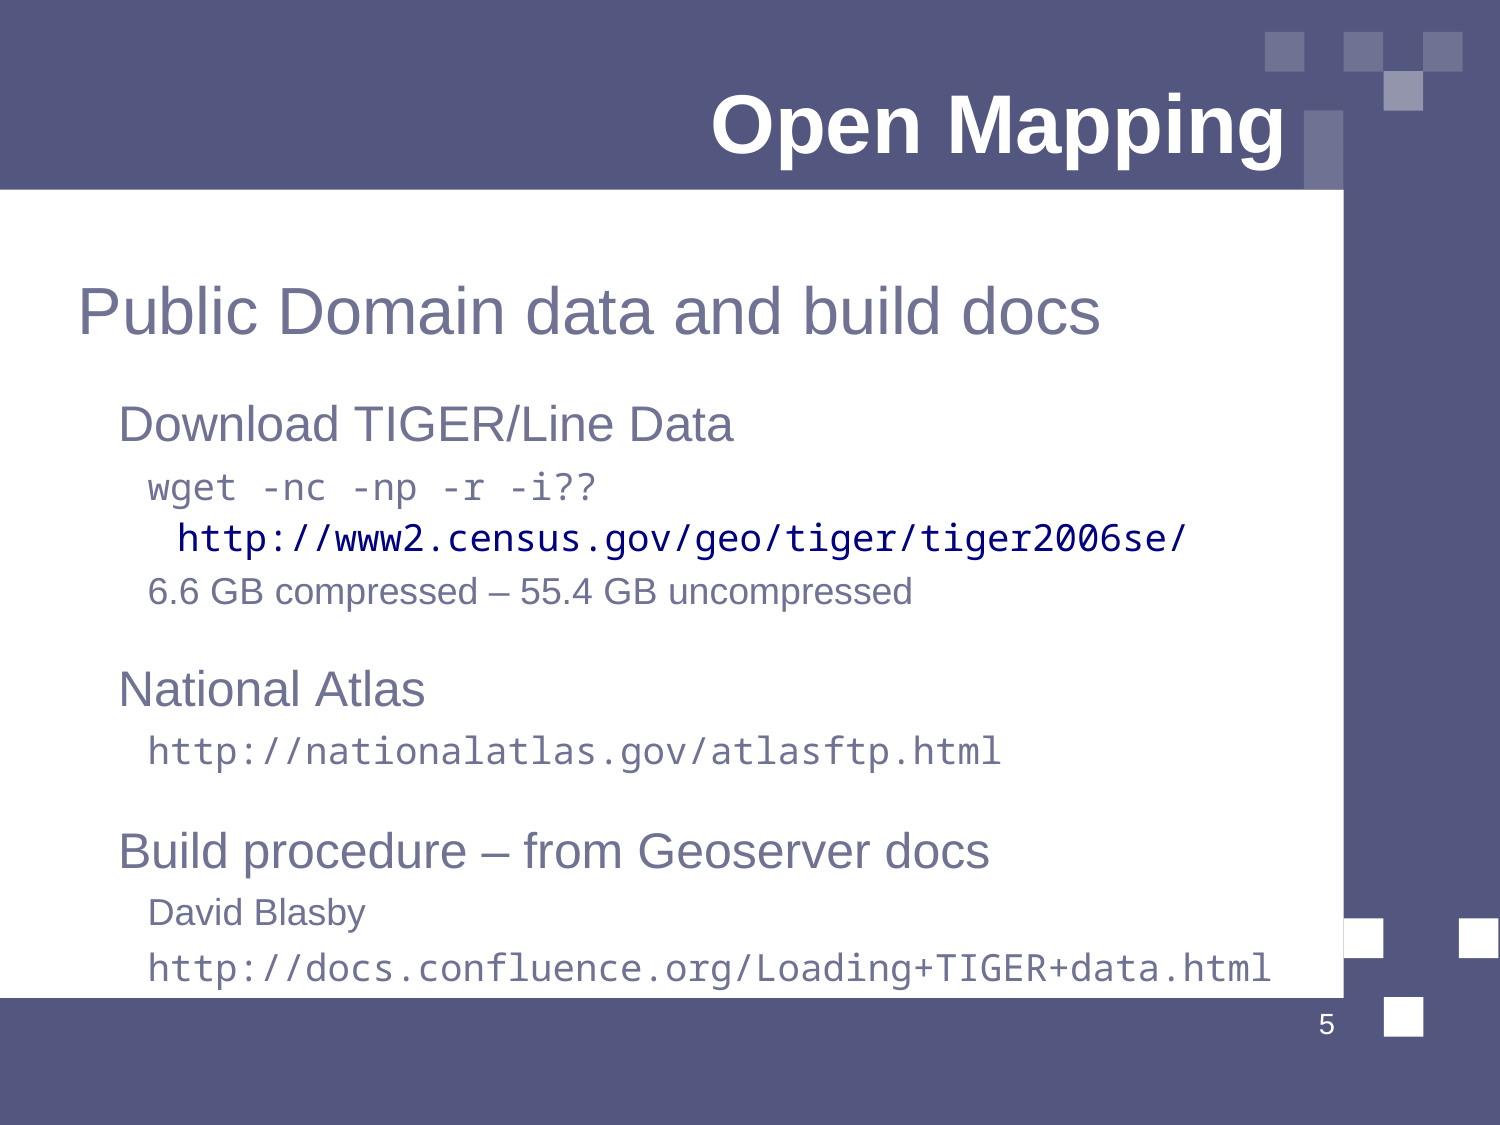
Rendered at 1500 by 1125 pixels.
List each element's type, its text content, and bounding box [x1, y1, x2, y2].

list Public Domain data and build docs Download TIGER/Line Data wget -nc -np -r -i?? http://www2.census.gov/geo/tiger/tiger2006se/ 6.6 GB compressed – 55.4 GB uncompressed National Atlas http://nationalatlas.gov/atlasftp.html Build procedure – from Geoserver docs David Blasby http://docs.confluence.org/Loading+TIGER+data.html [59, 236, 1329, 923]
title Open Mapping [58, 74, 1288, 176]
